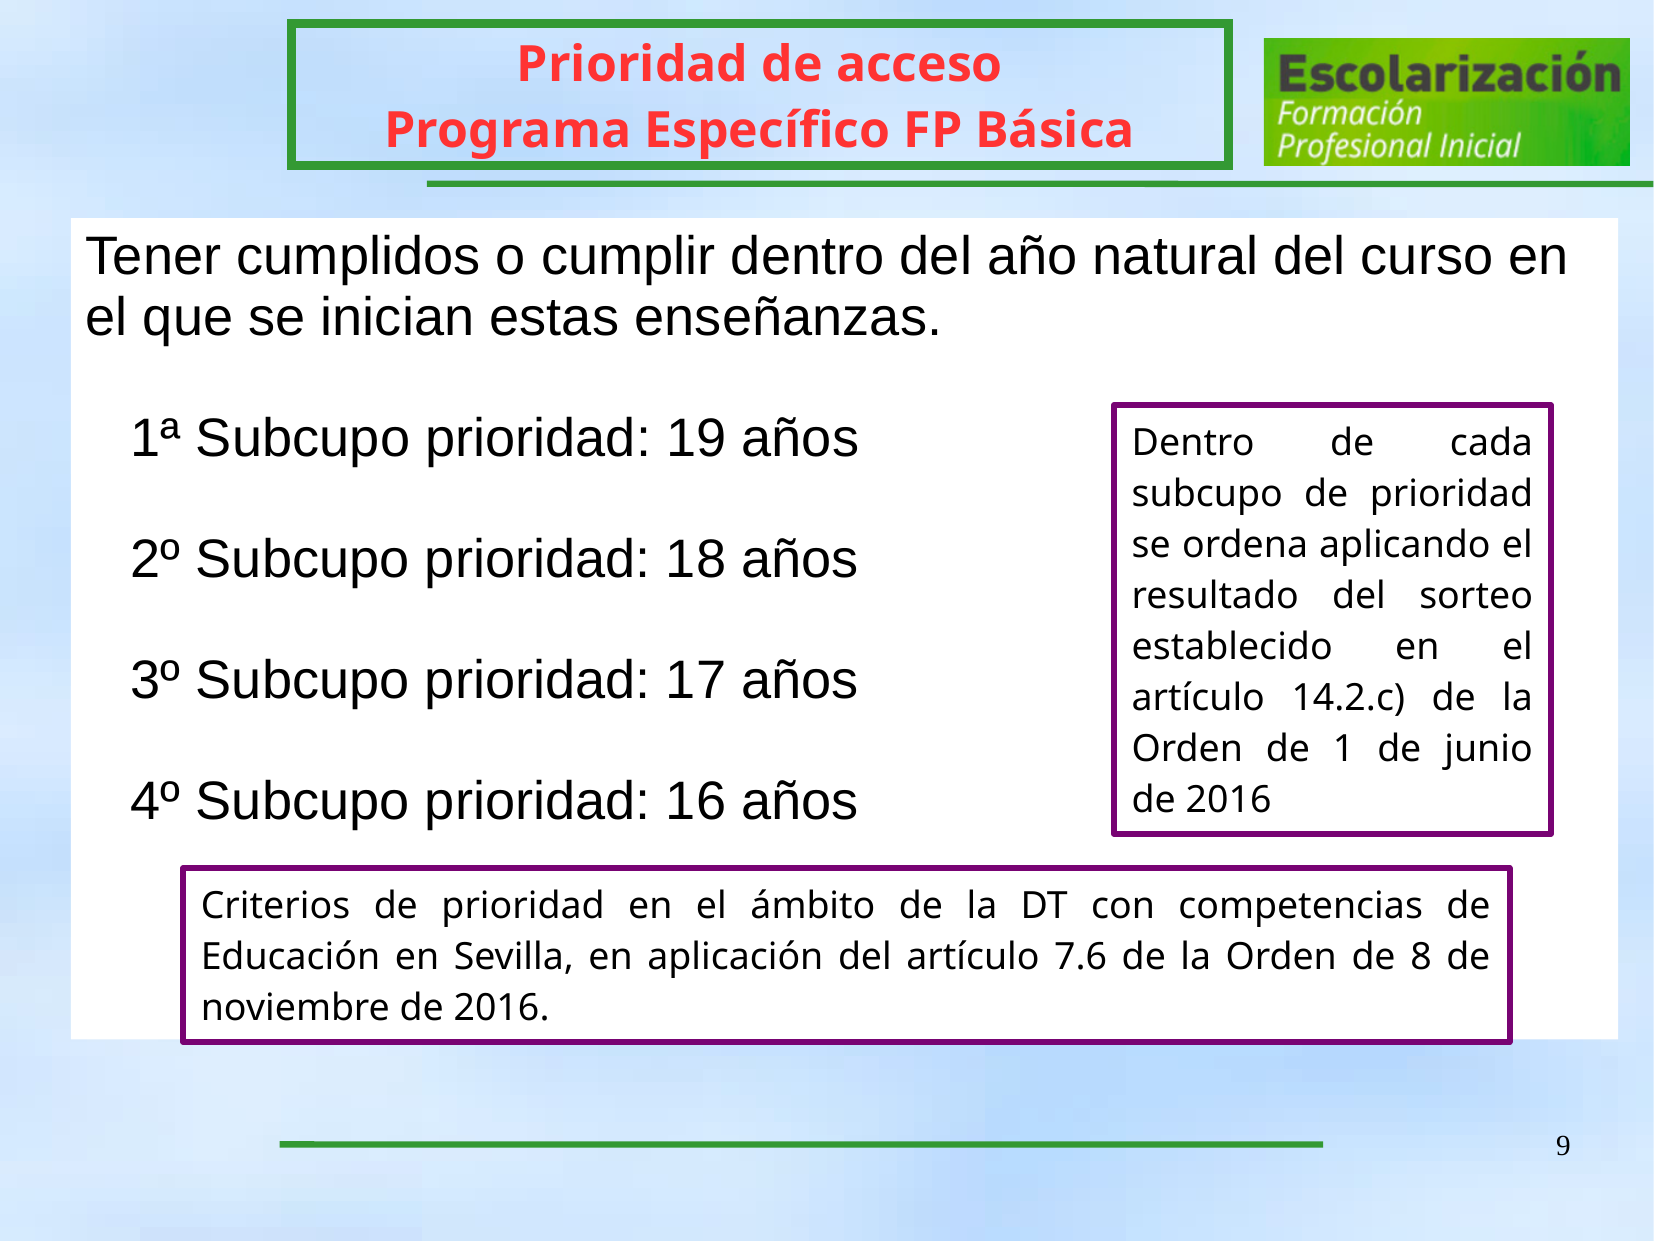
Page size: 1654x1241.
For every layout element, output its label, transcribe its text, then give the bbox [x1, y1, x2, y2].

text_box Tener cumplidos o cumplir dentro del año natural del curso en el que se inician estas enseñanzas. 1ª Subcupo prioridad: 19 años 2º Subcupo prioridad: 18 años 3º Subcupo prioridad: 17 años 4º Subcupo prioridad: 16 años [70, 218, 1619, 1040]
text_box Dentro de cada subcupo de prioridad se ordena aplicando el resultado del sorteo establecido en el artículo 14.2.c) de la Orden de 1 de junio de 2016 [1113, 405, 1551, 815]
text_box Prioridad de acceso Programa Específico FP Básica [291, 23, 1229, 166]
picture [0, 0, 1654, 1241]
text_box Criterios de prioridad en el ámbito de la DT con competencias de Educación en Sevilla, en aplicación del artículo 7.6 de la Orden de 8 de noviembre de 2016. [183, 868, 1510, 987]
text_box Tener cumplidos o cumplir dentro del año natural del curso en el que se inician estas enseñanzas. 1ª Subcupo prioridad: 19 años 2º Subcupo prioridad: 18 años 3º Subcupo prioridad: 17 años 4º Subcupo prioridad: 16 años [186, 987, 1507, 1039]
